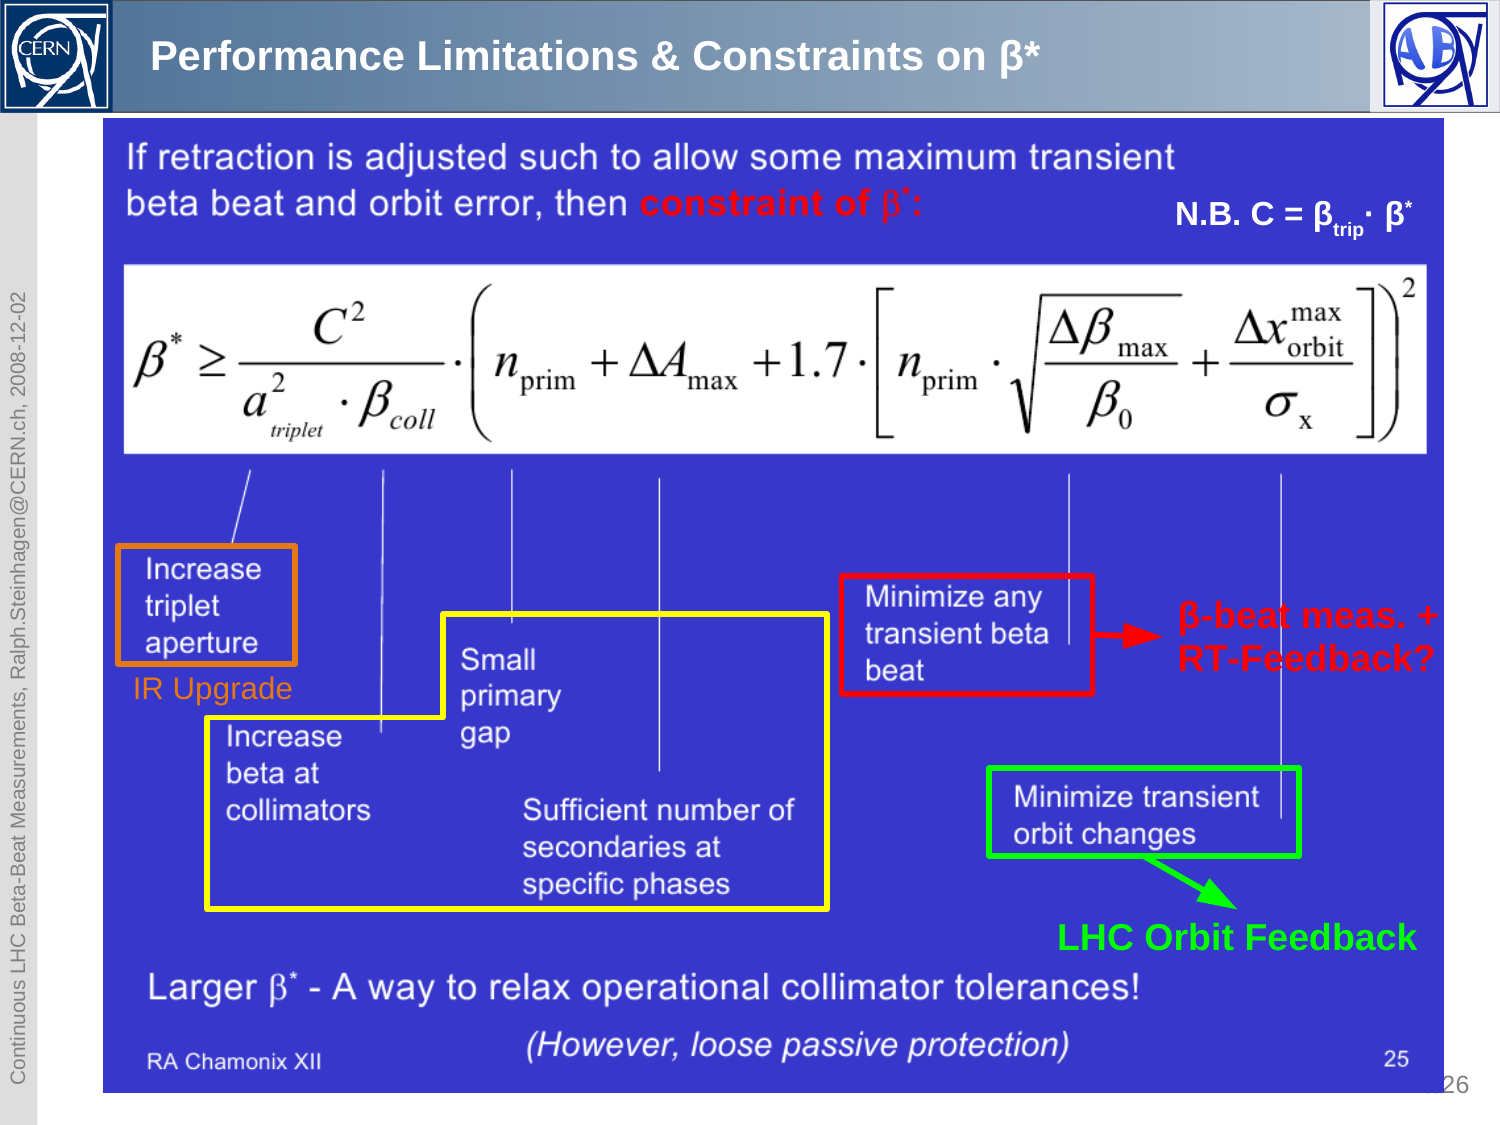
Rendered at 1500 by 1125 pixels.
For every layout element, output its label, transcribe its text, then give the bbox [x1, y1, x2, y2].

title Performance Limitations & Constraints on β* [150, 7, 1201, 106]
picture [844, 579, 1090, 691]
picture [1382, 1, 1489, 108]
text_box β-beat meas. + RT-Feedback? [1163, 587, 1455, 687]
picture [0, 0, 113, 113]
text_box LHC Orbit Feedback [1042, 909, 1433, 967]
text_box IR Upgrade [118, 664, 337, 714]
text_box N.B. C = βtrip· β* [1160, 188, 1426, 260]
picture [103, 118, 1444, 1093]
